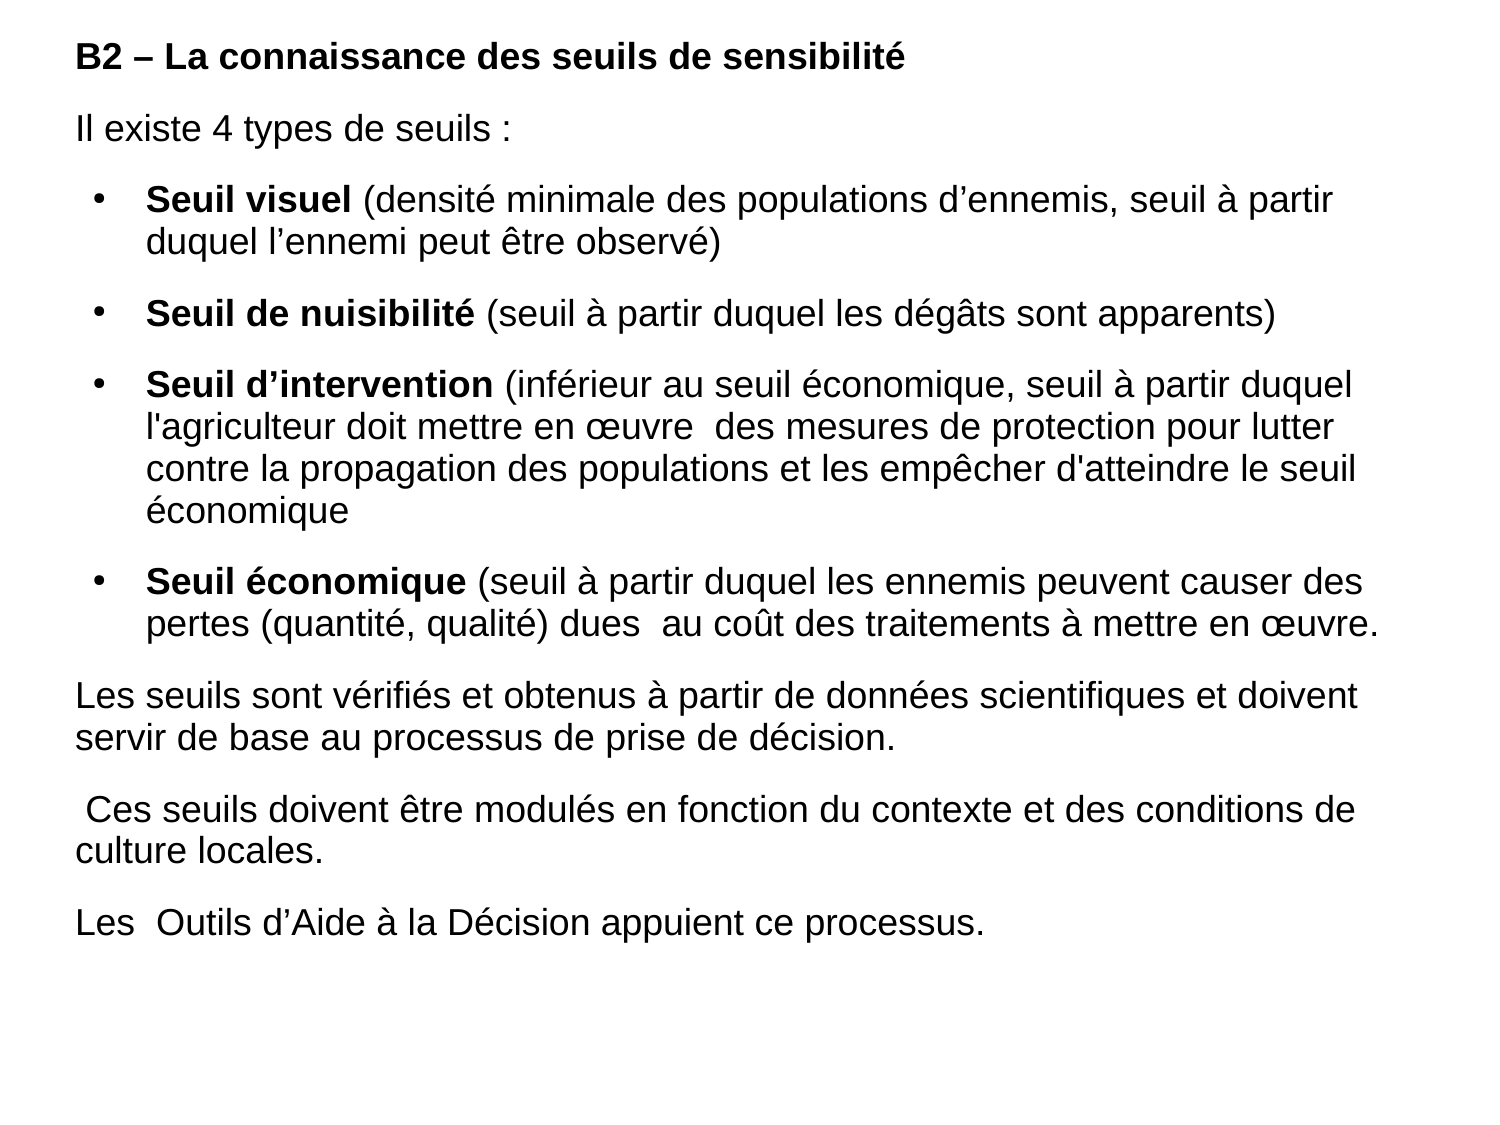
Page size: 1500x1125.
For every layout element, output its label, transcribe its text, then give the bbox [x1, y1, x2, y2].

list B2 – La connaissance des seuils de sensibilité Il existe 4 types de seuils : Seuil visuel (densité minimale des populations d’ennemis, seuil à partir duquel l’ennemi peut être observé) Seuil de nuisibilité (seuil à partir duquel les dégâts sont apparents) Seuil d’intervention (inférieur au seuil économique, seuil à partir duquel l'agriculteur doit mettre en œuvre des mesures de protection pour lutter contre la propagation des populations et les empêcher d'atteindre le seuil économique Seuil économique (seuil à partir duquel les ennemis peuvent causer des pertes (quantité, qualité) dues au coût des traitements à mettre en œuvre. Les seuils sont vérifiés et obtenus à partir de données scientifiques et doivent servir de base au processus de prise de décision. Ces seuils doivent être modulés en fonction du contexte et des conditions de culture locales. Les Outils d’Aide à la Décision appuient ce processus. [75, 35, 1425, 1087]
